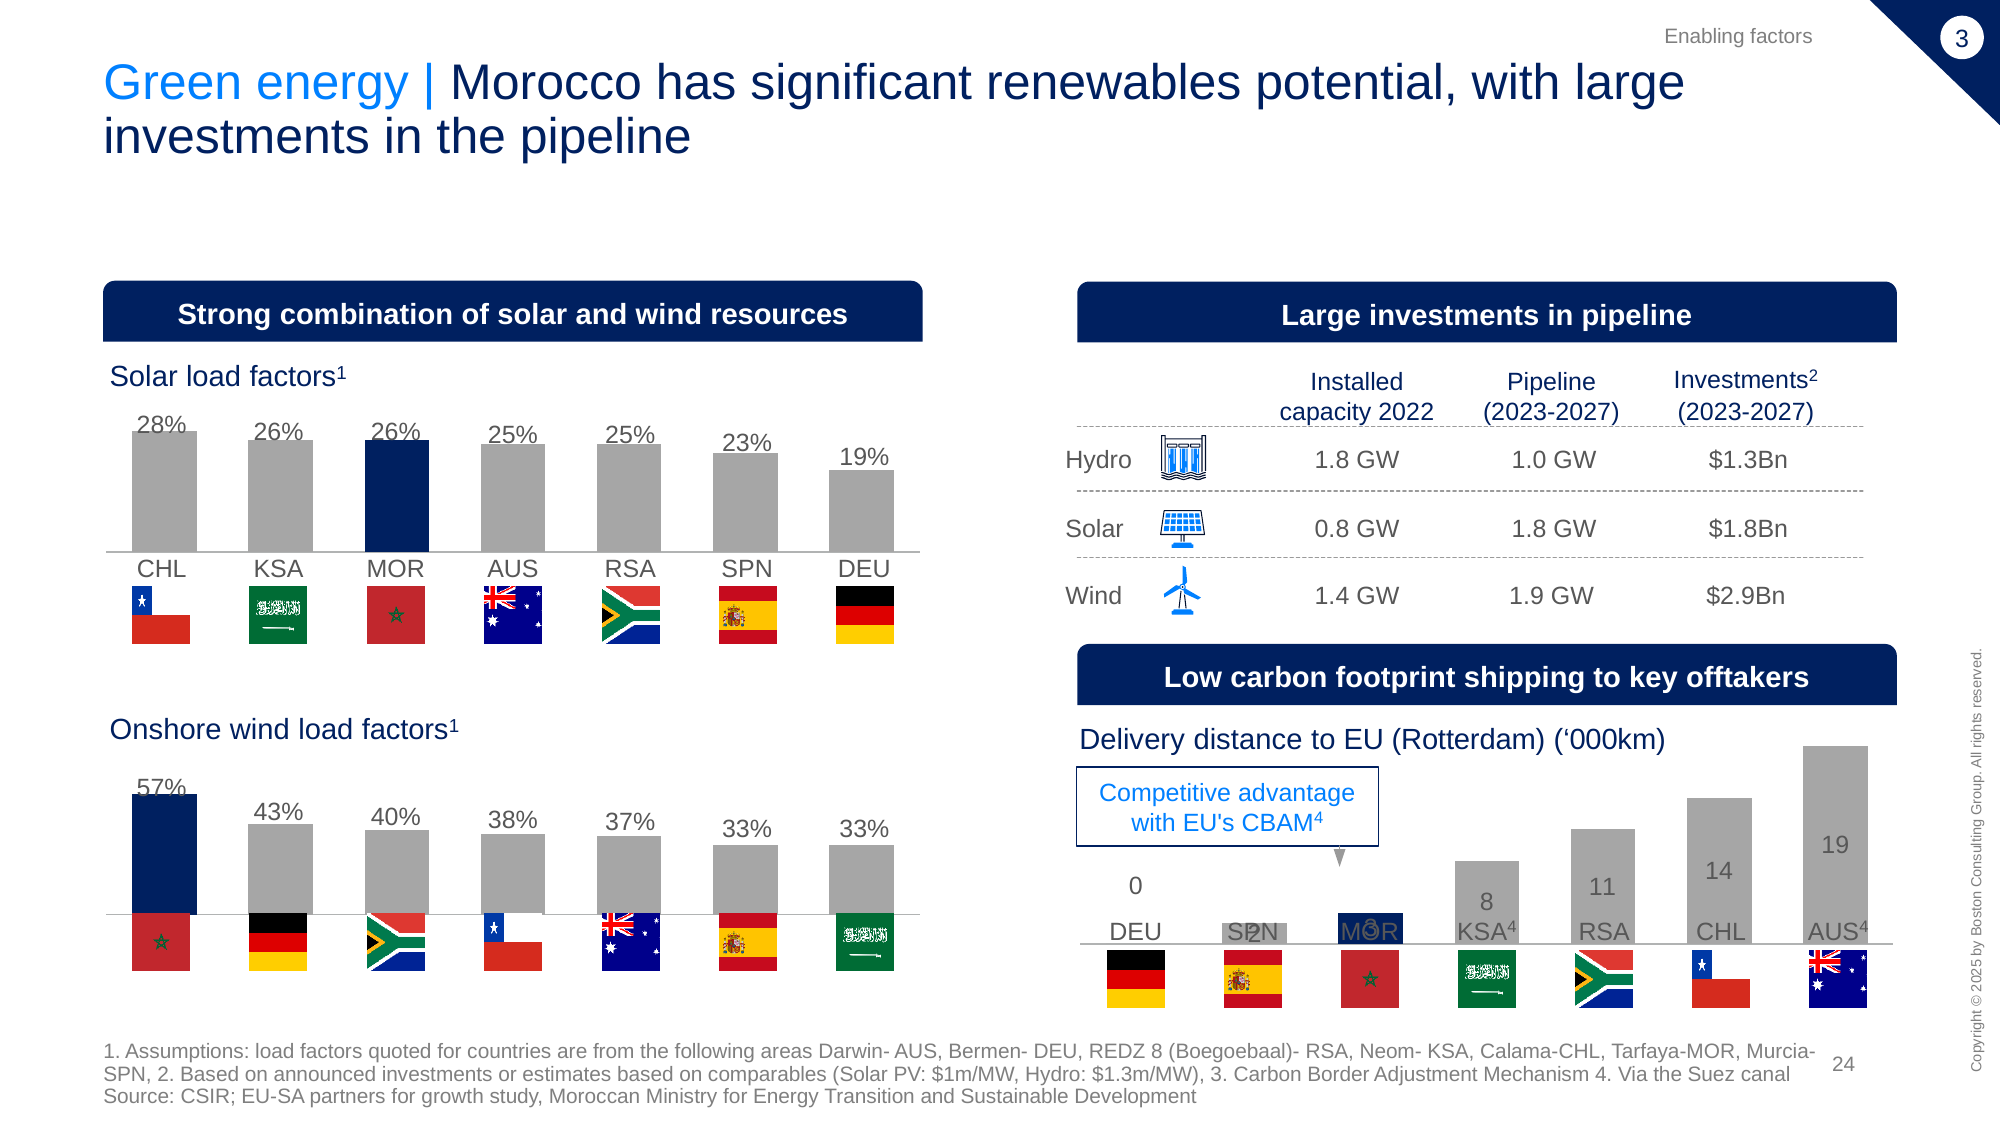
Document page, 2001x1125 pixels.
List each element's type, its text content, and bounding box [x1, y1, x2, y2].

picture [1809, 950, 1867, 1008]
text_box AUS4 [1807, 913, 1870, 946]
text_box SPN [721, 549, 774, 582]
text_box DEU [837, 549, 892, 582]
text_box 19% [836, 437, 893, 470]
text_box 1.8 GW [1461, 510, 1645, 544]
text_box $2.9Bn [1653, 577, 1837, 611]
picture [836, 587, 894, 644]
text_box Onshore wind load factors1 [103, 708, 923, 747]
text_box 28% [134, 405, 190, 438]
picture [367, 913, 425, 971]
text_box 0.8 GW [1264, 510, 1448, 544]
text_box 26% [251, 412, 307, 445]
text_box 25% [485, 416, 541, 449]
text_box 1.4 GW [1264, 577, 1448, 610]
text_box SPN [1226, 913, 1279, 946]
text_box Solar [1063, 510, 1150, 544]
picture [1224, 950, 1282, 1008]
text_box Installed capacity 2022 [1264, 363, 1448, 427]
picture [1458, 950, 1516, 1008]
text_box Strong combination of solar and wind resources [103, 280, 923, 342]
text_box Pipeline (2023-2027) [1459, 363, 1643, 427]
text_box Competitive advantage with EU's CBAM4 [1077, 767, 1378, 846]
text_box Solar load factors1 [103, 355, 923, 393]
text_box CHL [1695, 913, 1747, 946]
picture [484, 913, 542, 971]
text_box KSA4 [1456, 913, 1518, 946]
picture [1692, 950, 1750, 1008]
text_box [1869, 0, 2000, 126]
text_box $1.8Bn [1656, 510, 1840, 544]
text_box 0 [1126, 867, 1146, 900]
text_box Low carbon footprint shipping to key offtakers [1077, 643, 1897, 706]
text_box [1160, 510, 1206, 548]
picture [132, 913, 190, 971]
text_box 25% [602, 416, 658, 449]
picture [249, 913, 307, 971]
text_box Enabling factors [1664, 14, 1881, 56]
text_box 1.0 GW [1461, 441, 1645, 474]
text_box [1163, 565, 1202, 615]
picture [1107, 950, 1165, 1008]
chart [89, 428, 937, 555]
picture [1341, 950, 1399, 1008]
title Green energy | Morocco has significant renewables potential, with large investments in the pipeline [103, 55, 1897, 166]
picture [1575, 950, 1633, 1008]
text_box 3 [1940, 15, 1984, 60]
text_box 1. Assumptions: load factors quoted for countries are from the following areas Darwin- AUS, Bermen- DEU, REDZ 8 (Boegoebaal)- RSA, Neom- KSA, Calama-CHL, Tarfaya-MOR, Murcia- SPN, 2. Based on announced investments or estimates based on comparables (Solar PV: $1m/MW, Hydro: $1.3m/MW), 3. Carbon Border Adjustment Mechanism 4. Via the Suez canal Source: CSIR; EU-SA partners for growth study, Moroccan Ministry for Energy Transition and Sustainable Development [103, 1041, 1839, 1108]
text_box 33% [836, 809, 893, 842]
picture [132, 586, 190, 644]
picture [484, 586, 542, 644]
text_box 26% [368, 412, 424, 445]
text_box 1.8 GW [1264, 441, 1448, 474]
text_box $1.3Bn [1656, 441, 1840, 474]
picture [367, 587, 425, 644]
text_box [1161, 435, 1207, 481]
text_box 1.9 GW [1459, 577, 1643, 610]
text_box 38% [485, 801, 541, 834]
text_box KSA [253, 549, 305, 582]
text_box Large investments in pipeline [1077, 281, 1897, 343]
text_box 37% [602, 803, 658, 836]
text_box Hydro [1063, 441, 1150, 474]
text_box 43% [251, 792, 307, 825]
chart [89, 791, 937, 918]
text_box 33% [719, 809, 775, 842]
text_box AUS [486, 549, 540, 582]
chart [1063, 742, 1911, 948]
text_box Investments2 (2023-2027) [1653, 361, 1837, 427]
text_box MOR [1340, 913, 1400, 946]
picture [602, 587, 660, 644]
text_box 40% [368, 797, 424, 831]
text_box RSA [1578, 913, 1631, 946]
text_box CHL [136, 549, 188, 582]
text_box MOR [366, 549, 426, 582]
text_box Delivery distance to EU (Rotterdam) (‘000km) [1077, 718, 1897, 742]
text_box RSA [604, 549, 657, 582]
text_box 23% [719, 423, 775, 456]
picture [719, 913, 777, 971]
text_box 57% [134, 768, 190, 801]
text_box DEU [1108, 913, 1163, 946]
picture [836, 913, 894, 971]
picture [249, 586, 307, 644]
picture [602, 913, 660, 971]
text_box Wind [1063, 577, 1150, 610]
picture [719, 586, 777, 644]
